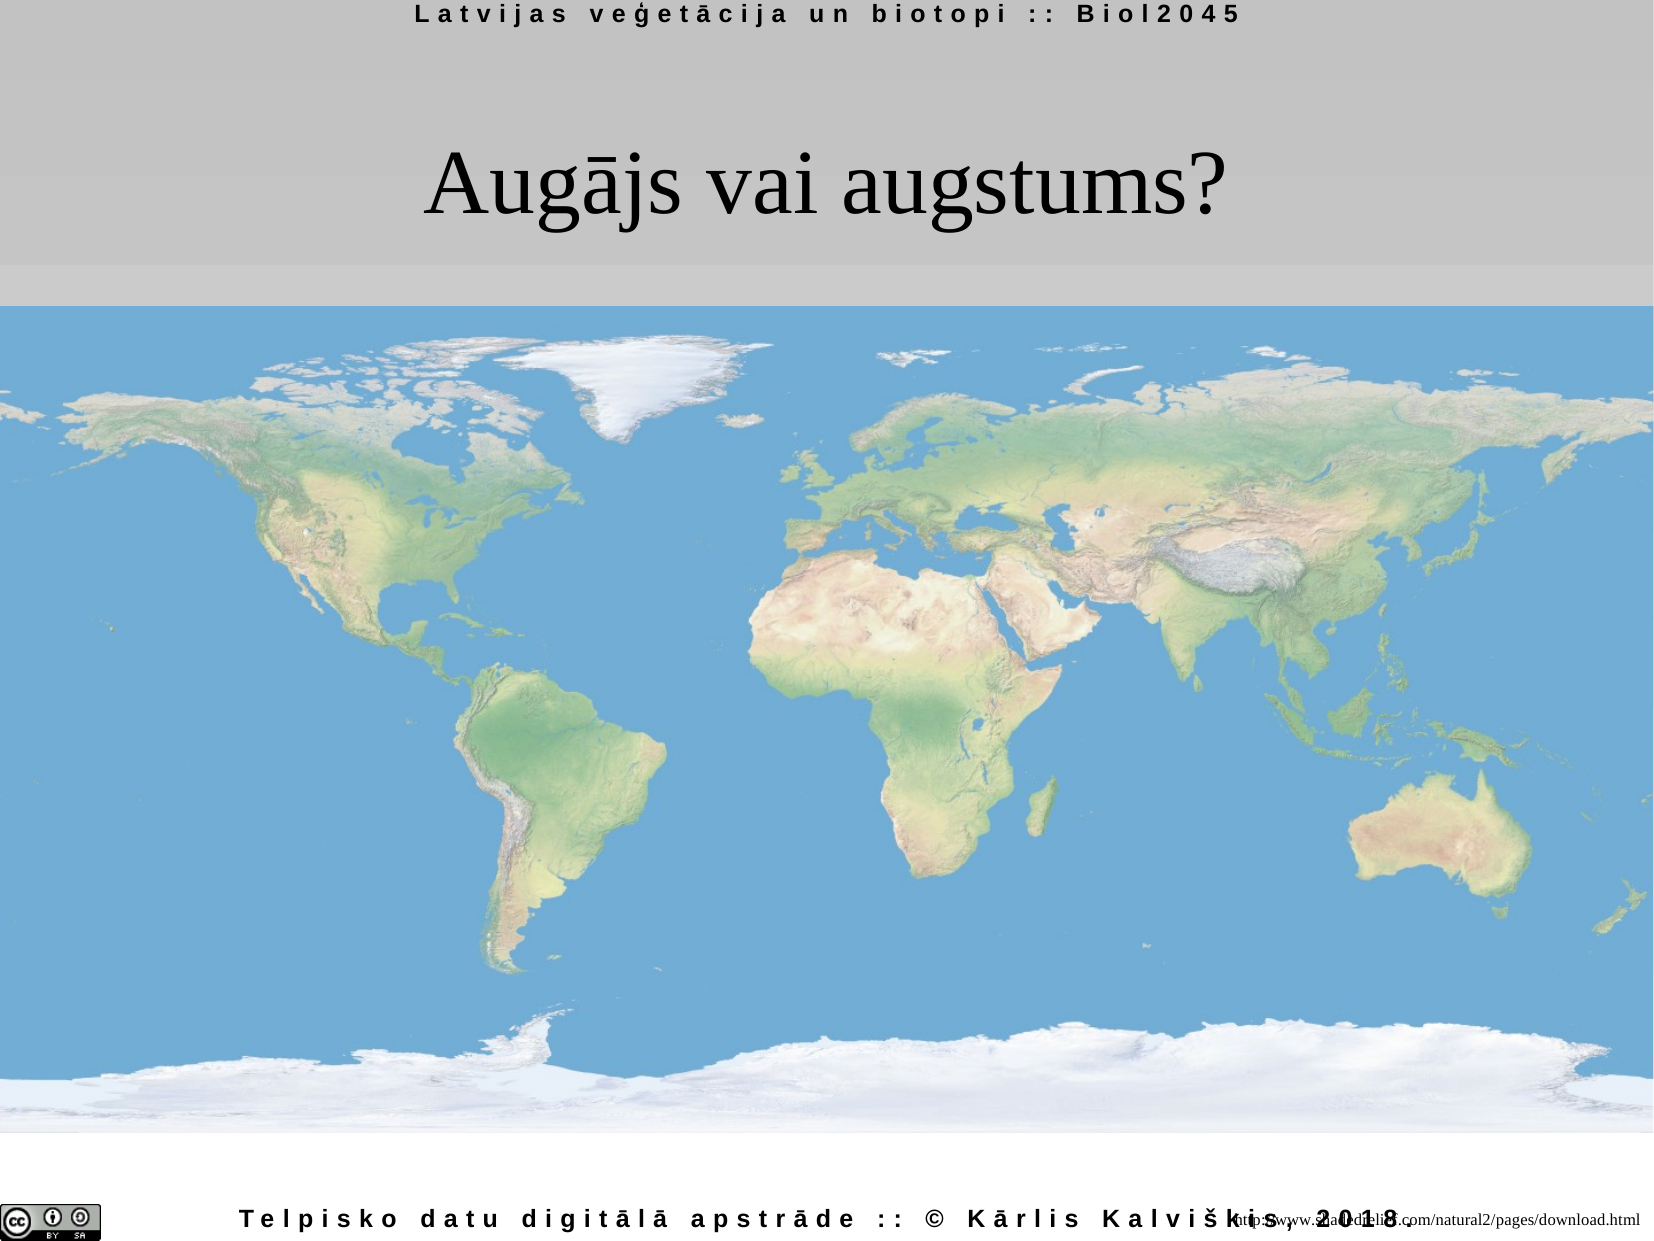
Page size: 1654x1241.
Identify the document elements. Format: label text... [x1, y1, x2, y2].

picture [0, 0, 1654, 1241]
text_box http://www.shadedrelief.com/natural2/pages/download.html [1231, 1210, 1642, 1230]
title Augājs vai augstums? [29, 49, 1625, 296]
